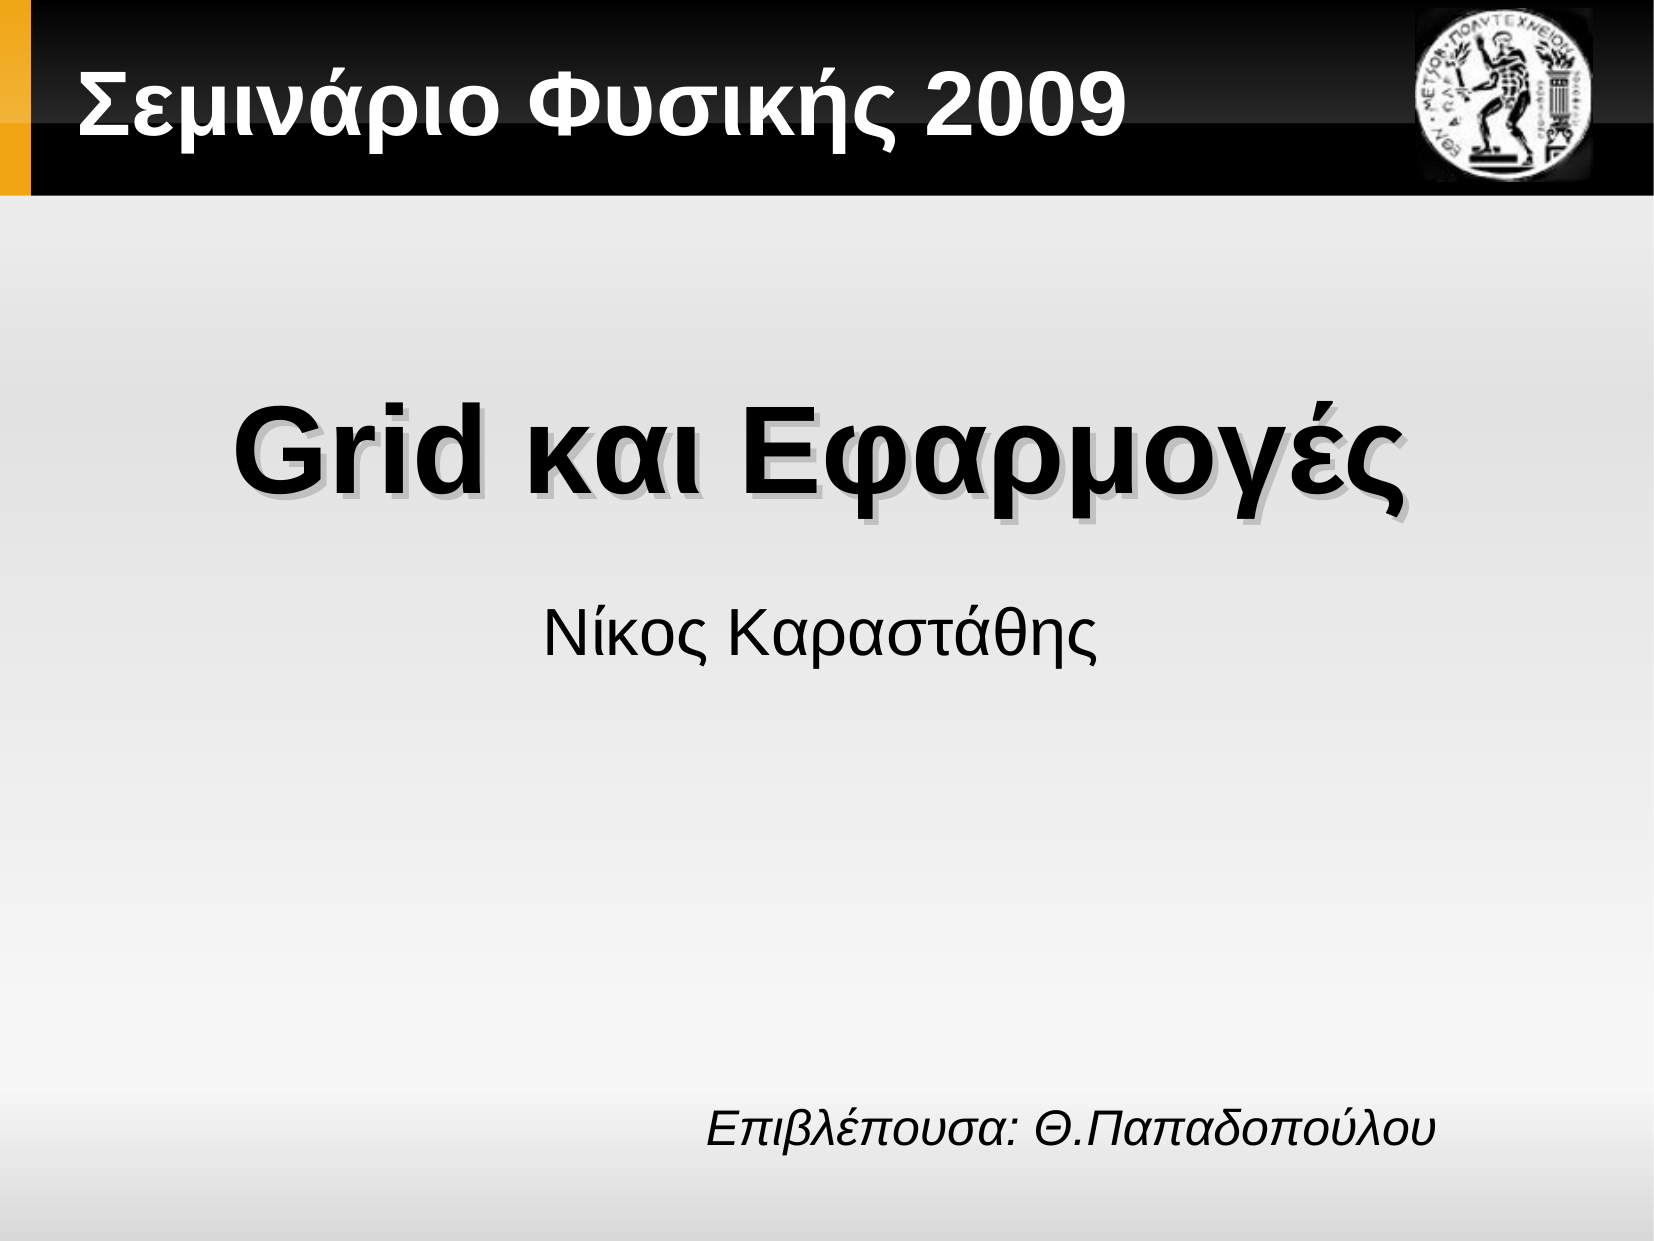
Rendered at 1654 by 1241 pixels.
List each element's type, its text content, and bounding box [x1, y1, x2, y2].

text_box Επιβλέπουσα: Θ.Παπαδοπούλου [519, 885, 1625, 1157]
chart [82, 290, 1570, 916]
subtitle Grid και Εφαρμογές Νίκος Καραστάθης [76, 324, 1565, 857]
picture [0, 0, 1654, 1241]
title Σεμινάριο Φυσικής 2009 [76, 0, 1565, 208]
